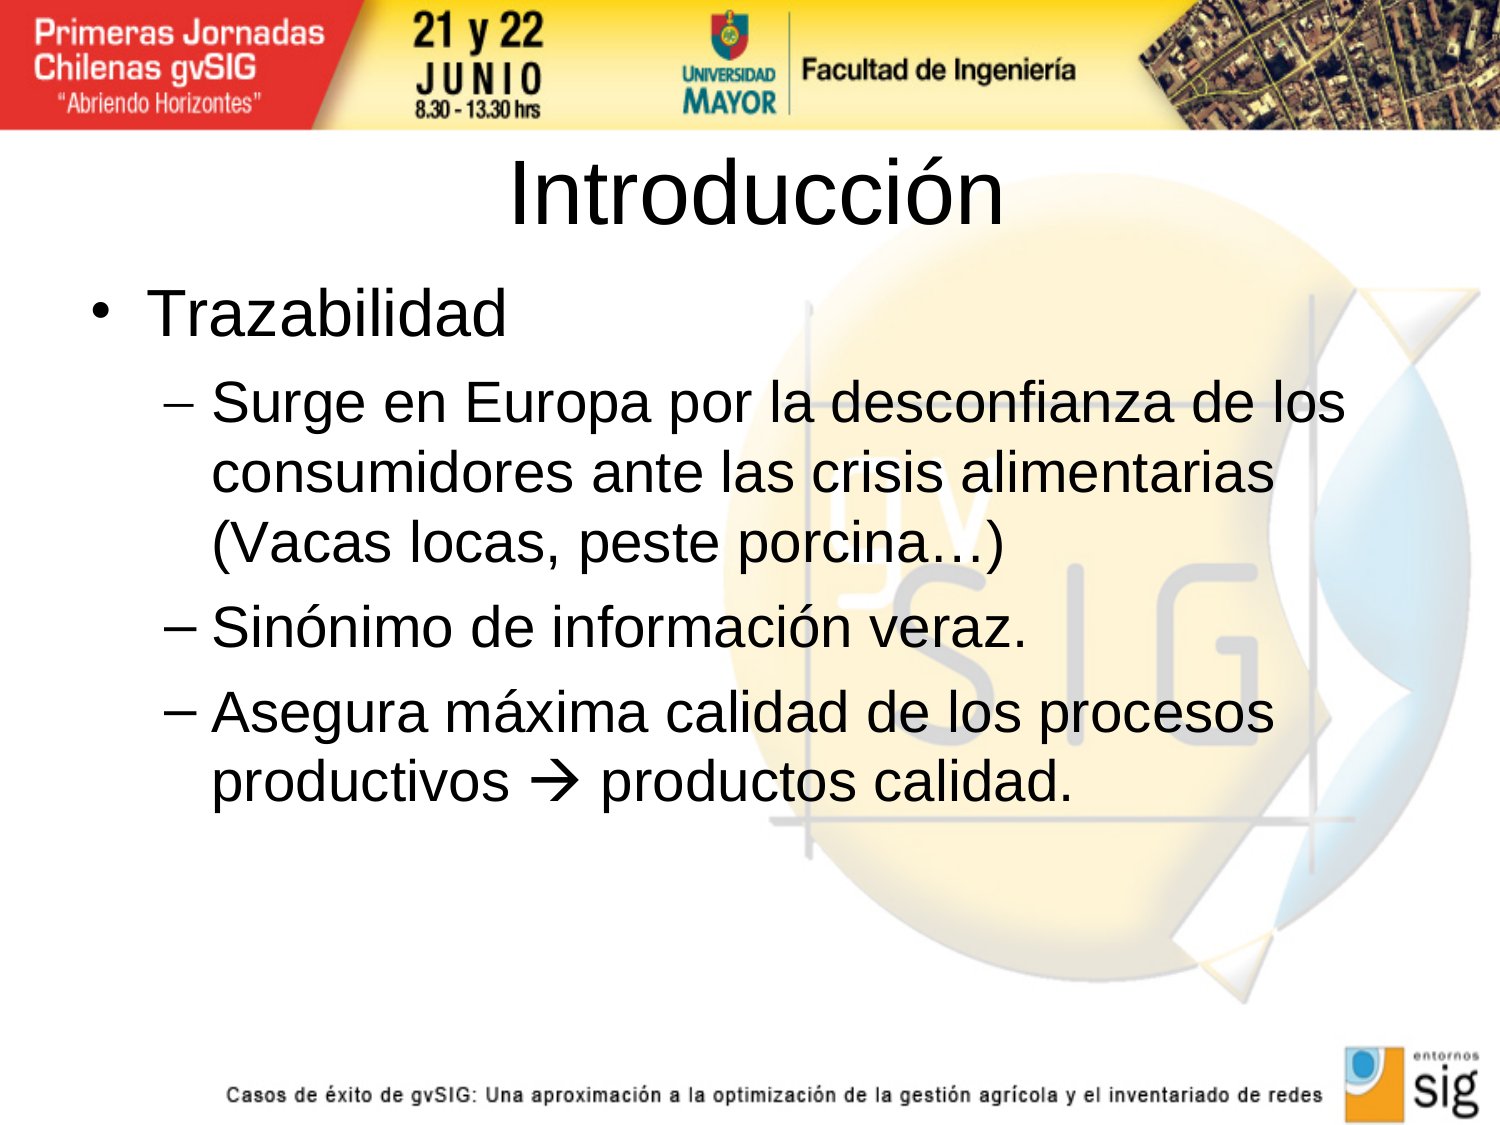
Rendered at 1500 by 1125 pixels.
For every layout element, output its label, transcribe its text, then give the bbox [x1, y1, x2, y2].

title Introducción [82, 93, 1433, 282]
picture [0, 0, 1500, 1125]
list Trazabilidad Surge en Europa por la desconfianza de los consumidores ante las crisis alimentarias (Vacas locas, peste porcina…) Sinónimo de información veraz. Asegura máxima calidad de los procesos productivos  productos calidad. [75, 262, 1426, 1006]
